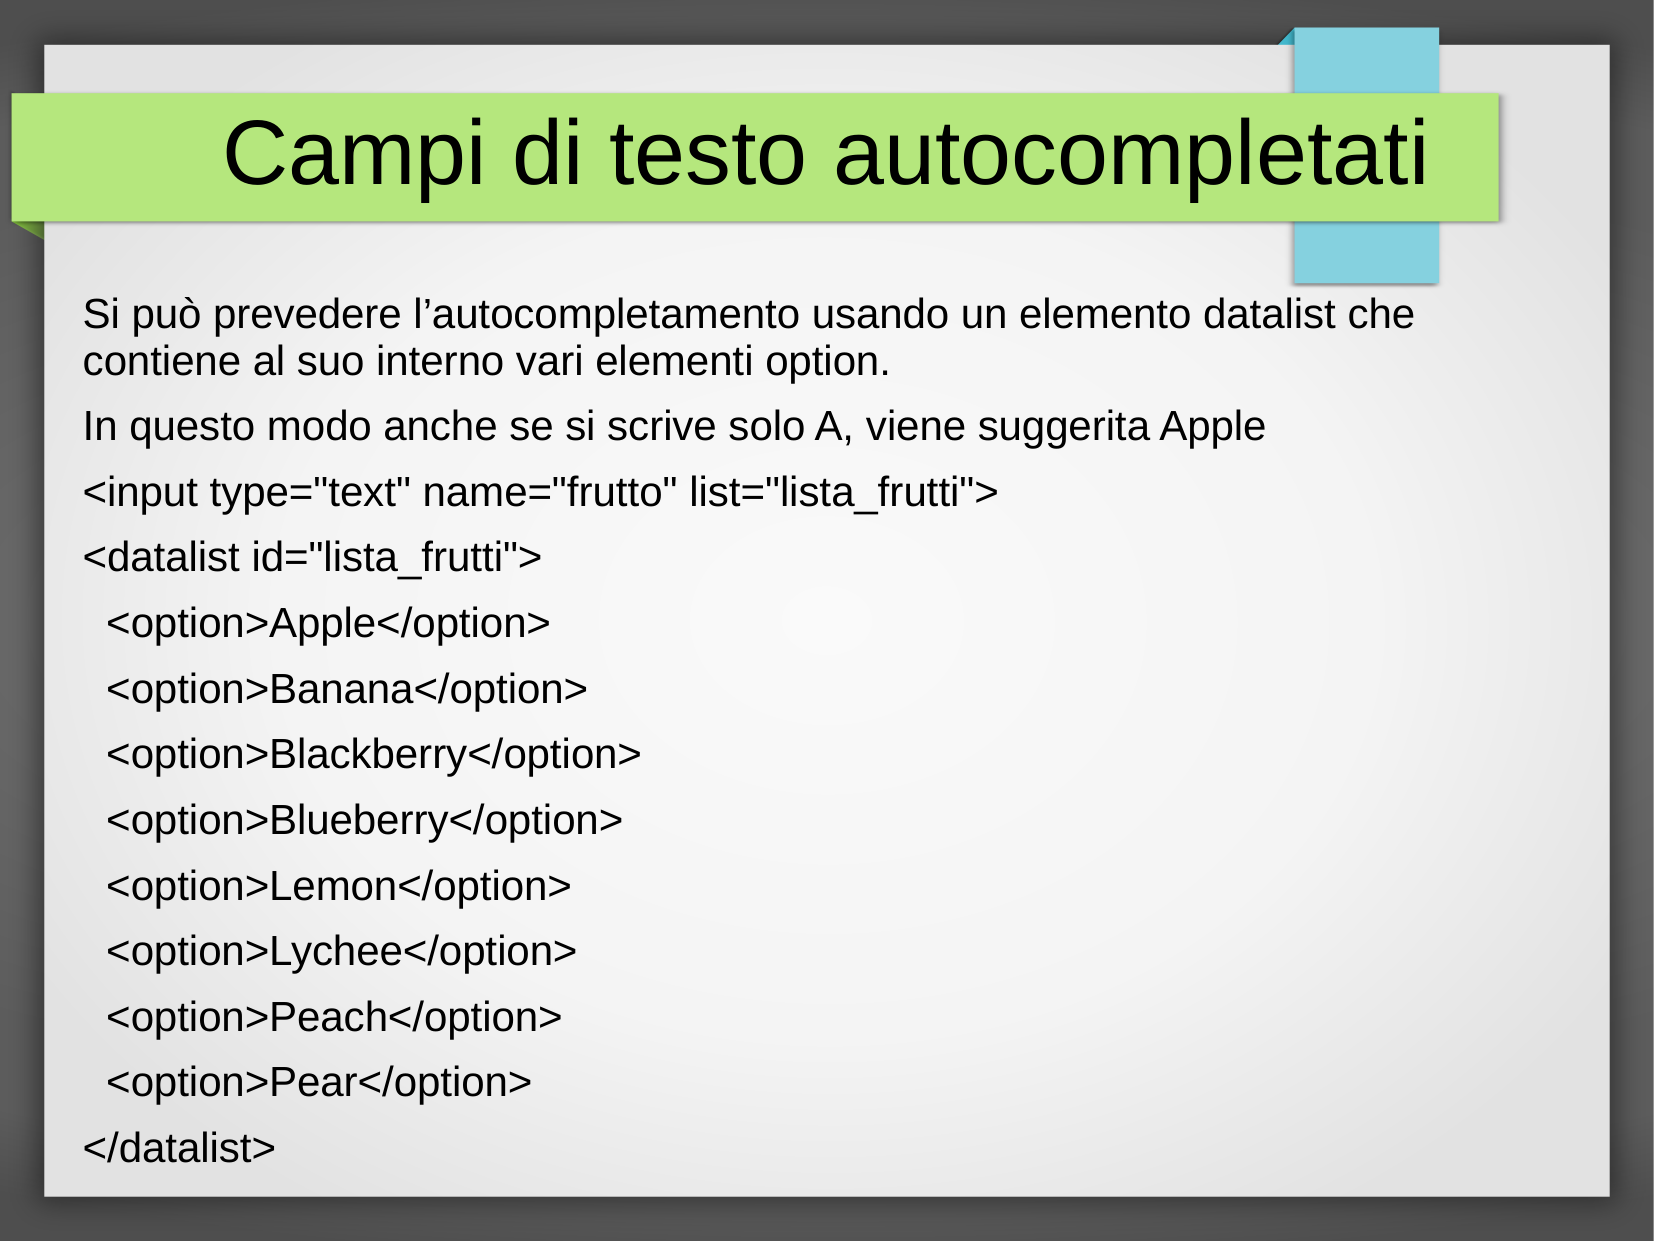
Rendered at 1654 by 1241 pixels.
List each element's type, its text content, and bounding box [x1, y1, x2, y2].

title Campi di testo autocompletati [82, 49, 1571, 257]
list Si può prevedere l’autocompletamento usando un elemento datalist che contiene al suo interno vari elementi option. In questo modo anche se si scrive solo A, viene suggerita Apple <input type="text" name="frutto" list="lista_frutti"> <datalist id="lista_frutti"> <option>Apple</option> <option>Banana</option> <option>Blackberry</option> <option>Blueberry</option> <option>Lemon</option> <option>Lychee</option> <option>Peach</option> <option>Pear</option> </datalist> [82, 290, 1571, 1182]
picture [0, 0, 1654, 1241]
